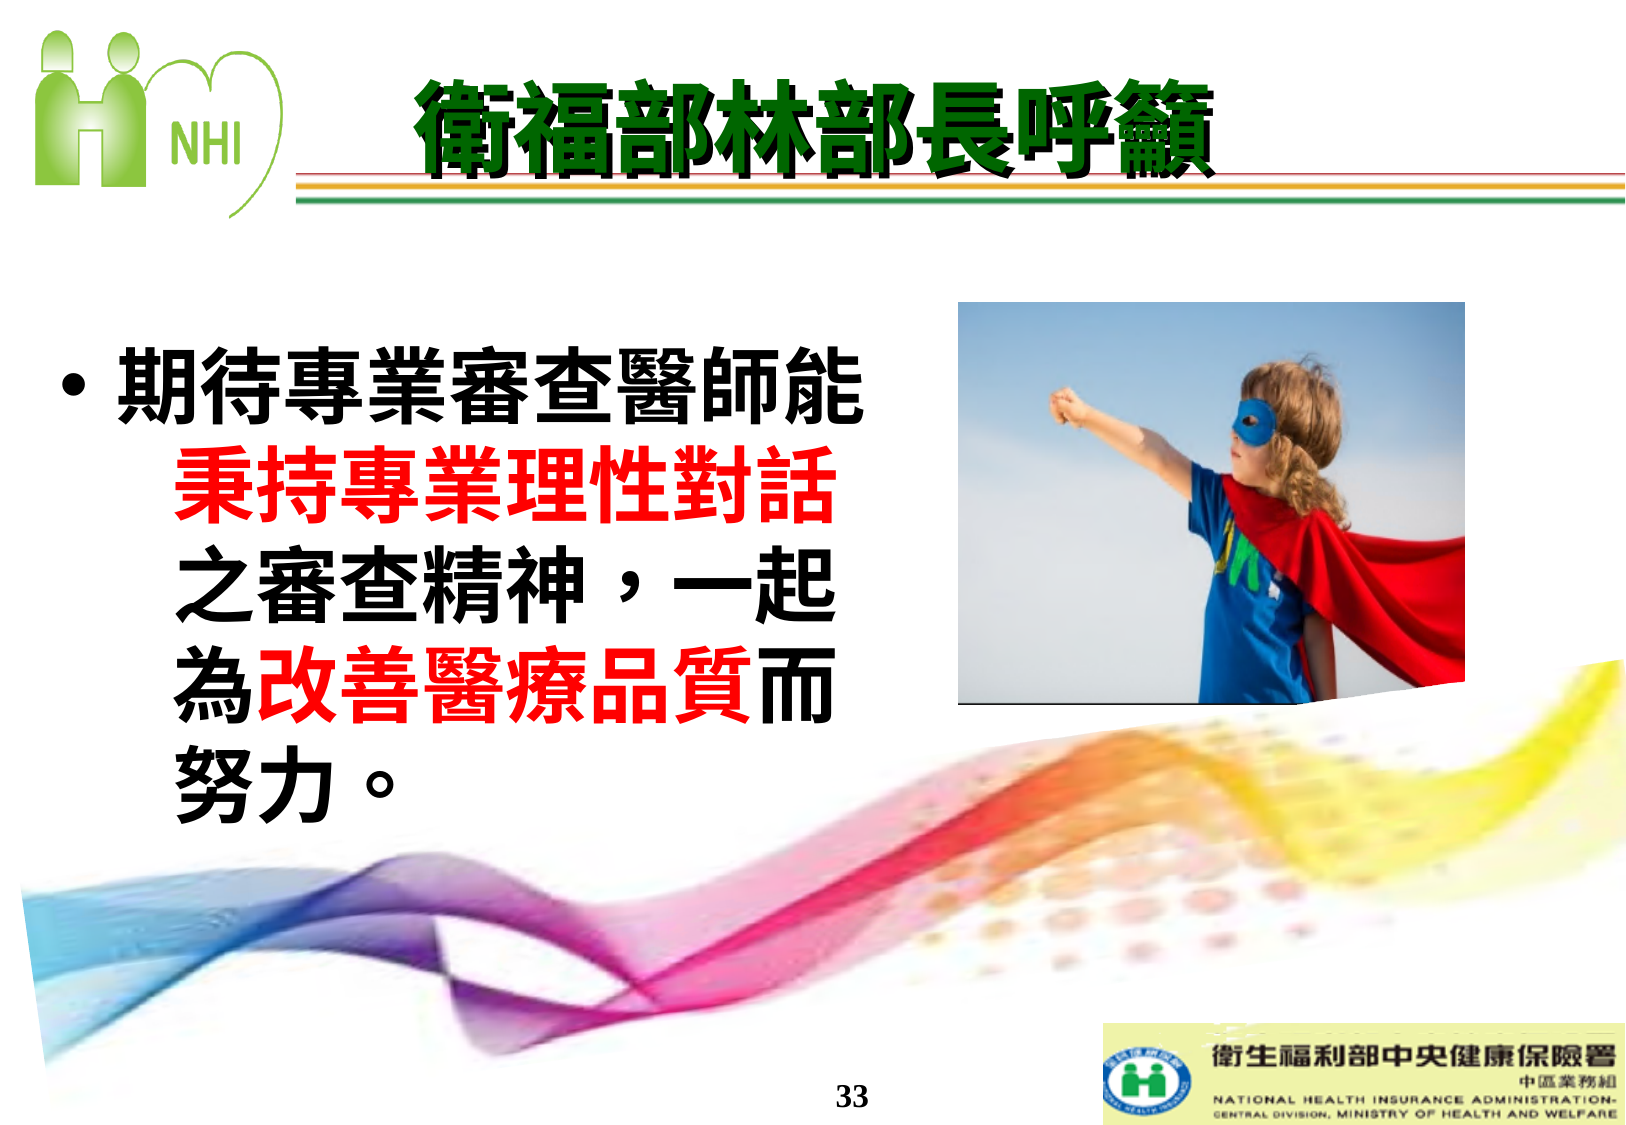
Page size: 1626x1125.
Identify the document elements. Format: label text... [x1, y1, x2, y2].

list 期待專業審查醫師能秉持專業理性對話之審查精神，一起為改善醫療品質而努力。 [44, 326, 919, 876]
picture [19, 302, 1625, 1125]
title 衛福部林部長呼籲 [0, 31, 1625, 219]
